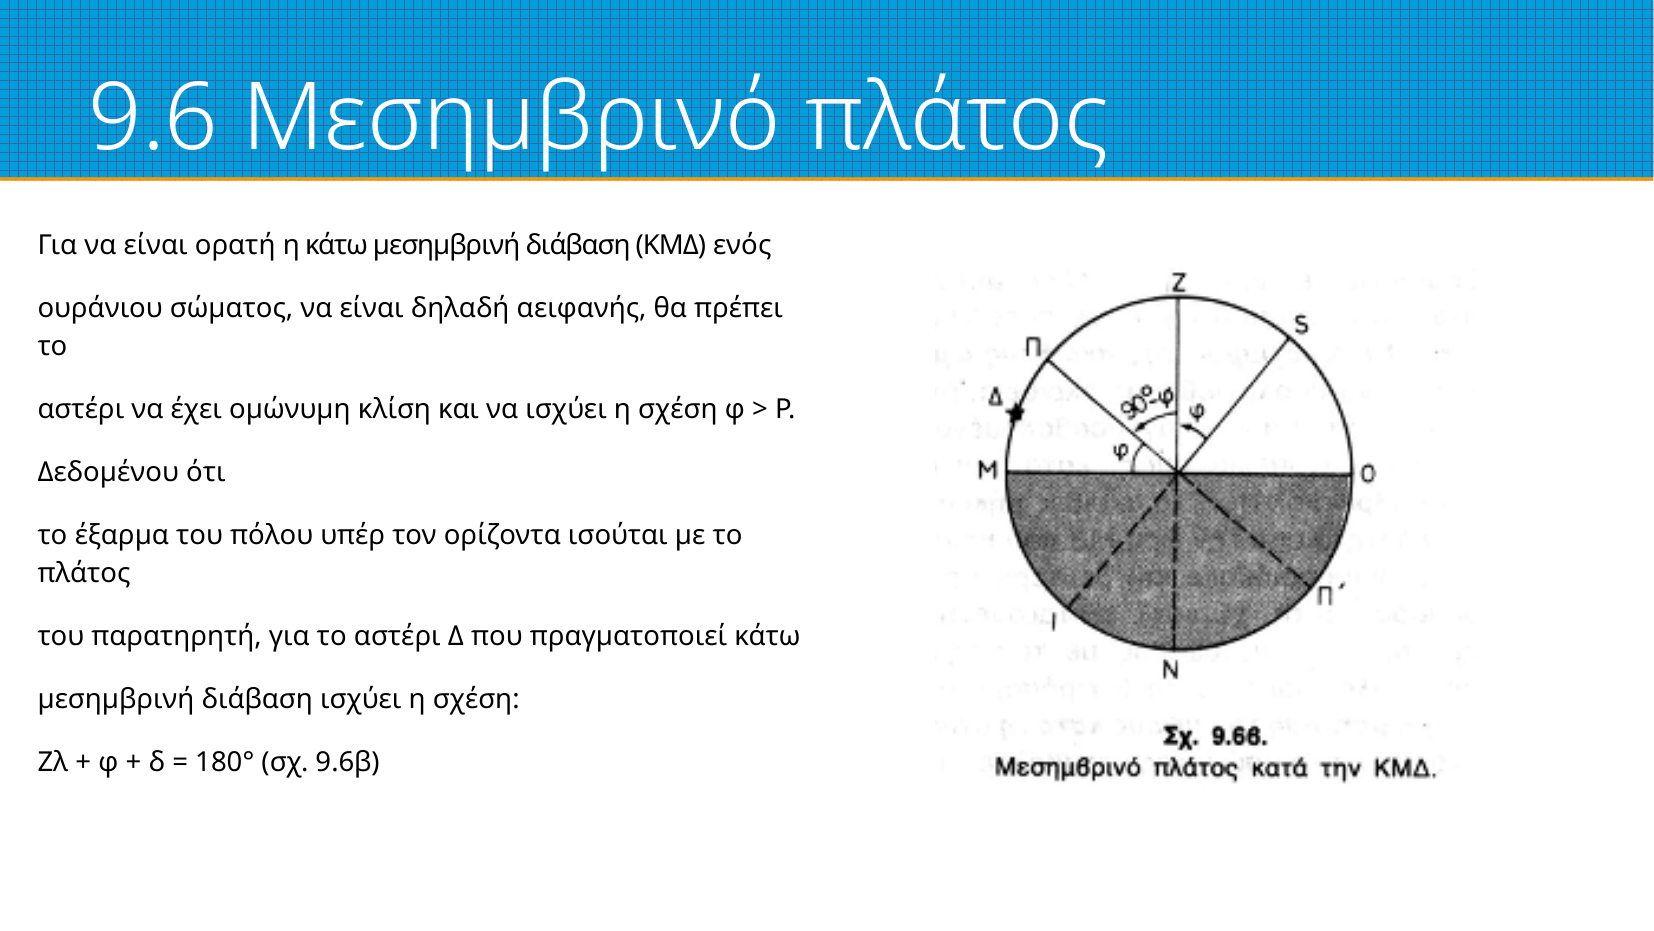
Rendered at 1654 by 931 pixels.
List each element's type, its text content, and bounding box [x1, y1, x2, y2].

title 9.6 Μεσημβρινό πλάτος [88, 14, 1565, 178]
picture [935, 257, 1476, 791]
list Για να είναι ορατή η κάτω μεσημβρινή διάβαση (ΚΜΔ) ενός ουράνιου σώματος, να είναι δηλαδή αειφανής, θα πρέπει το αστέρι να έχει ομώνυμη κλίση και να ισχύει η σχέση φ > Ρ. Δεδομένου ότι το έξαρμα του πόλου υπέρ τον ορίζοντα ισούται με το πλάτος του παρατηρητή, για το αστέρι Δ που πραγματοποιεί κάτω μεσημβρινή διάβαση ισχύει η σχέση: Ζλ + φ + δ = 180° (σχ. 9.6β) [37, 225, 809, 826]
